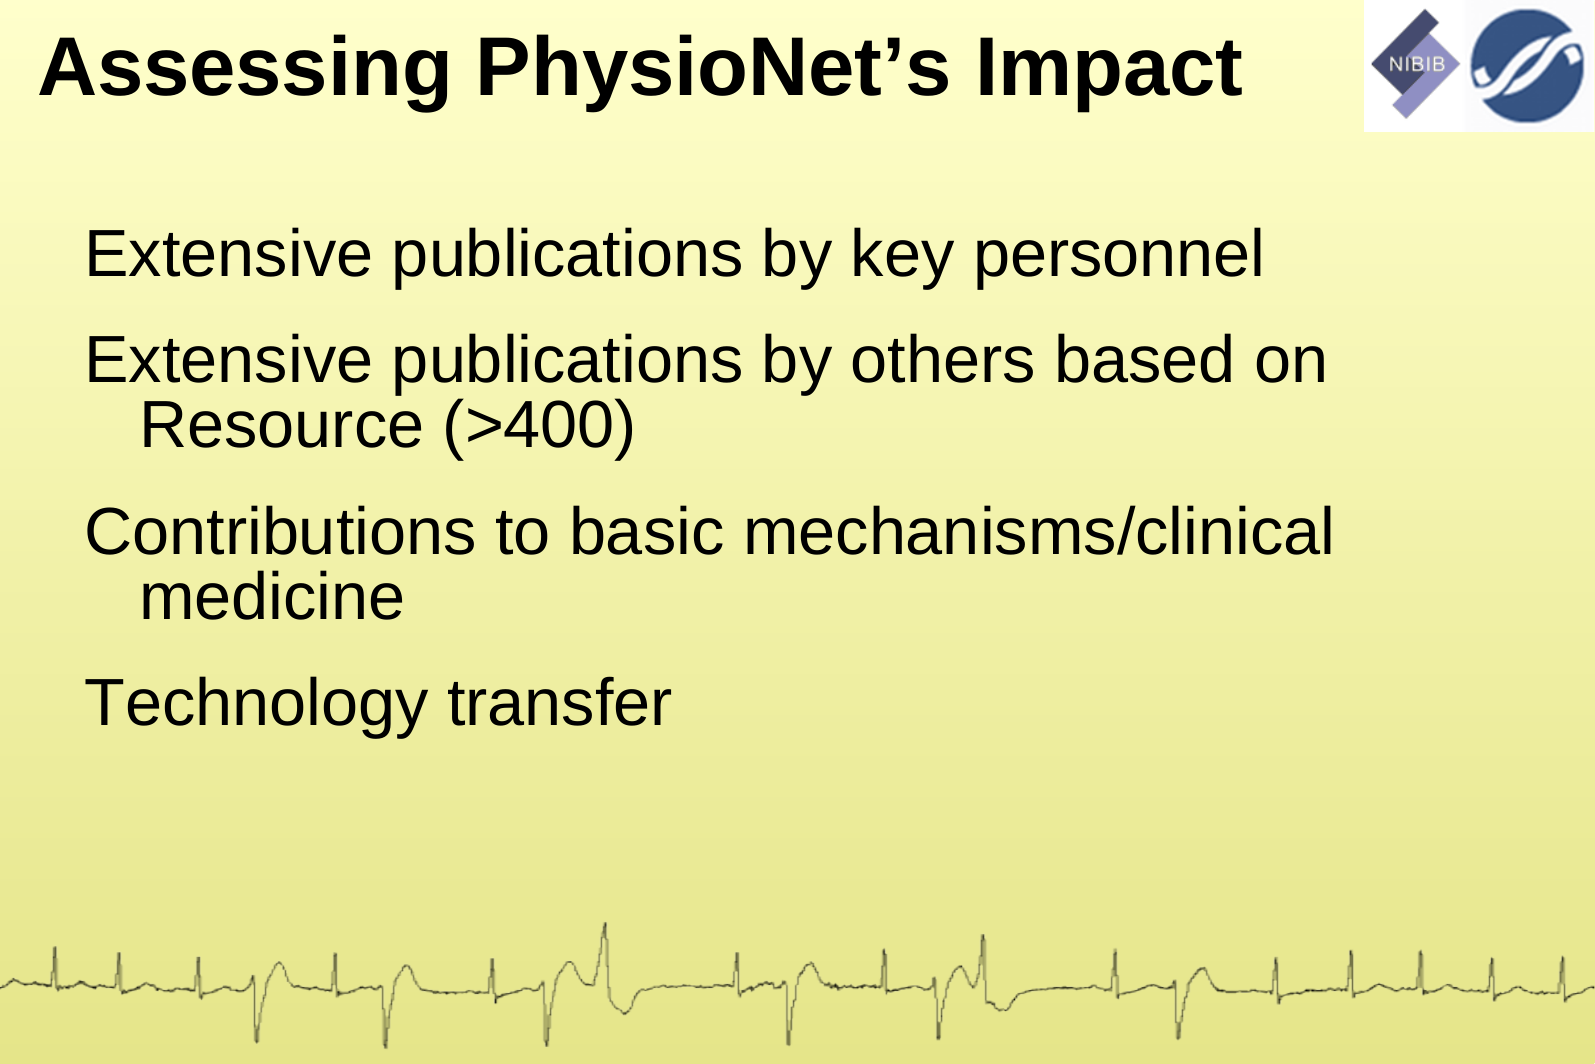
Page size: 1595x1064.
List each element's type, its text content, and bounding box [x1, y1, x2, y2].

list Extensive publications by key personnel Extensive publications by others based on Resource (>400) Contributions to basic mechanisms/clinical medicine Technology transfer [69, 216, 1497, 919]
picture [1458, 0, 1595, 132]
title Assessing PhysioNet’s Impact [22, 0, 1458, 160]
picture [0, 913, 1595, 1064]
